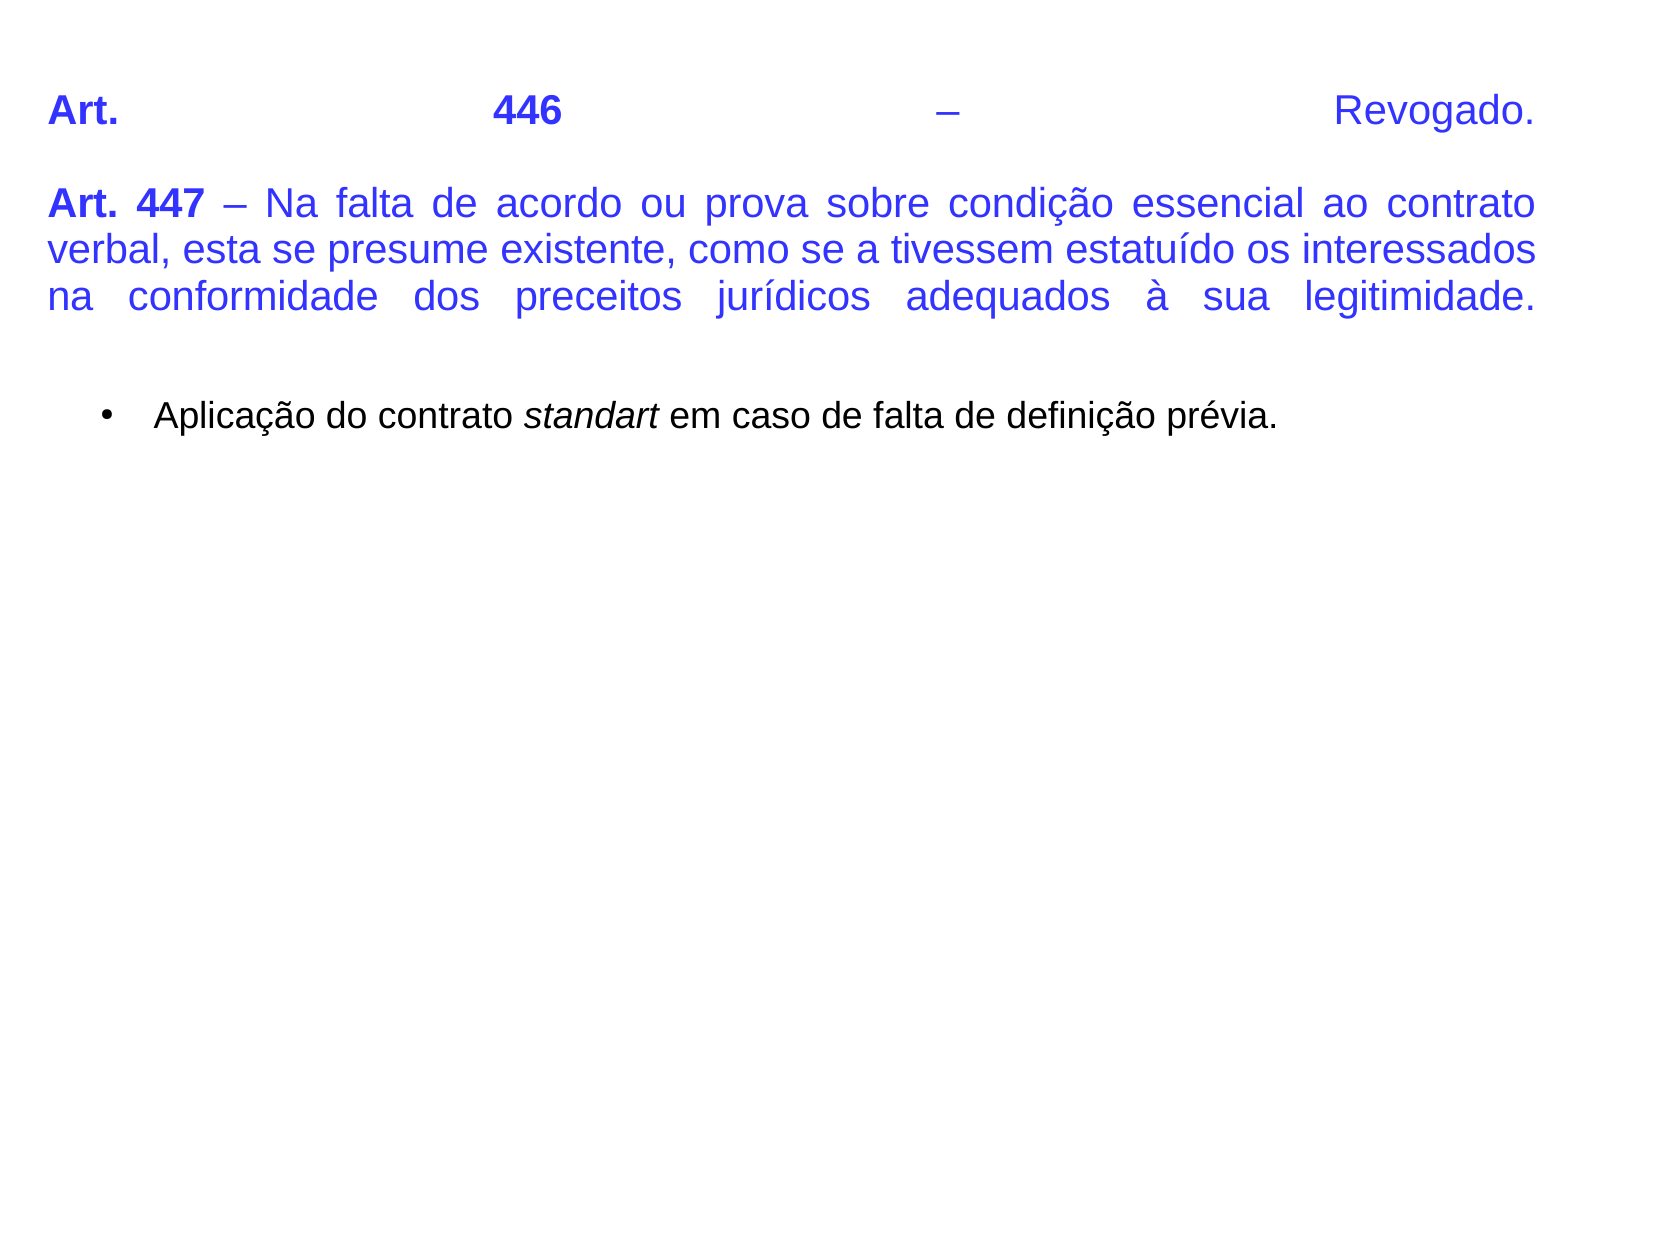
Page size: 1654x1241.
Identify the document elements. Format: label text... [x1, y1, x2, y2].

title Art. 446 – Revogado. Art. 447 – Na falta de acordo ou prova sobre condição essencial ao contrato verbal, esta se presume existente, como se a tivessem estatuído os interessados na conformidade dos preceitos jurídicos adequados à sua legitimidade. [47, 82, 1536, 370]
list Aplicação do contrato standart em caso de falta de definição prévia. [82, 290, 1571, 1010]
